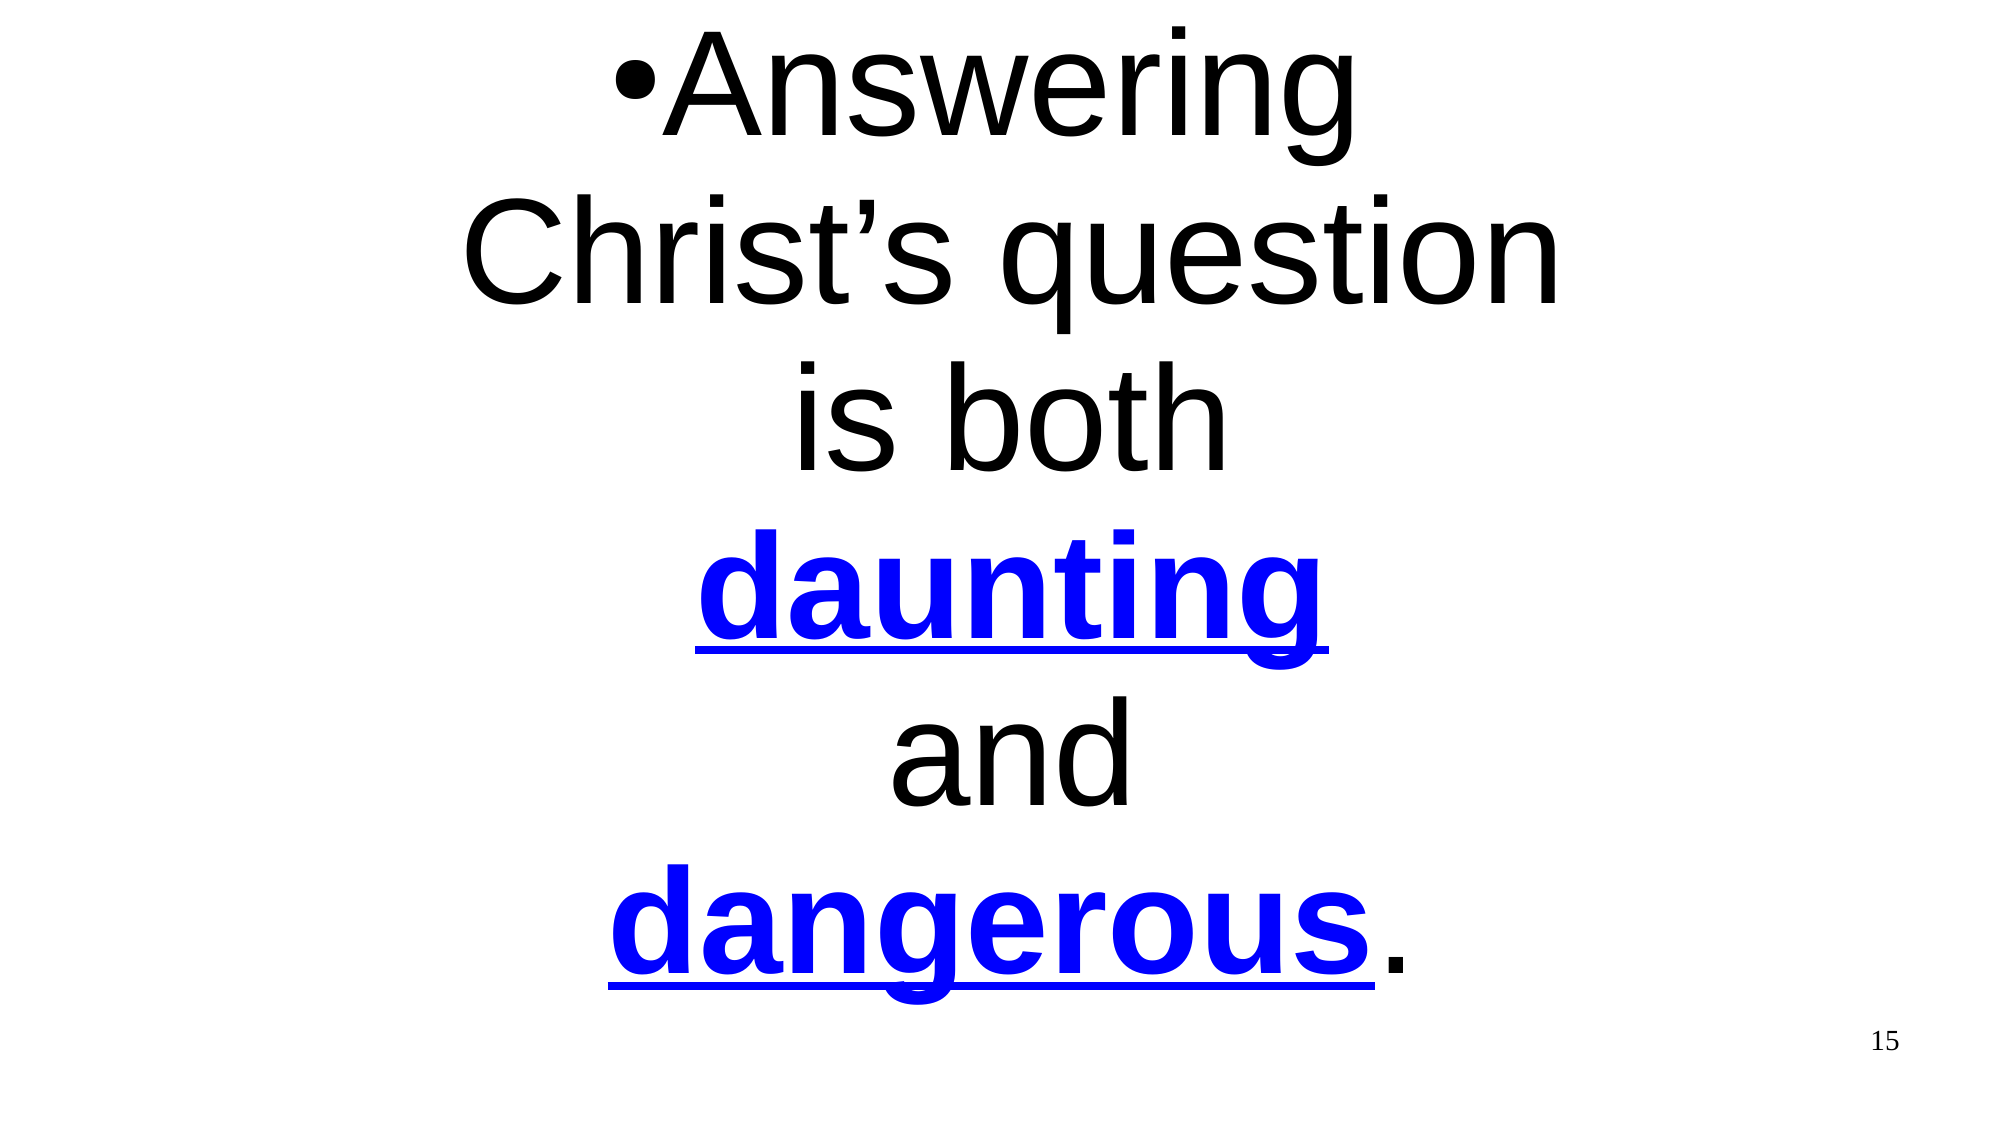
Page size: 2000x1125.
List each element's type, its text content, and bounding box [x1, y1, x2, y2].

list Answering Christ’s question is both daunting and dangerous. [0, 0, 1996, 1123]
